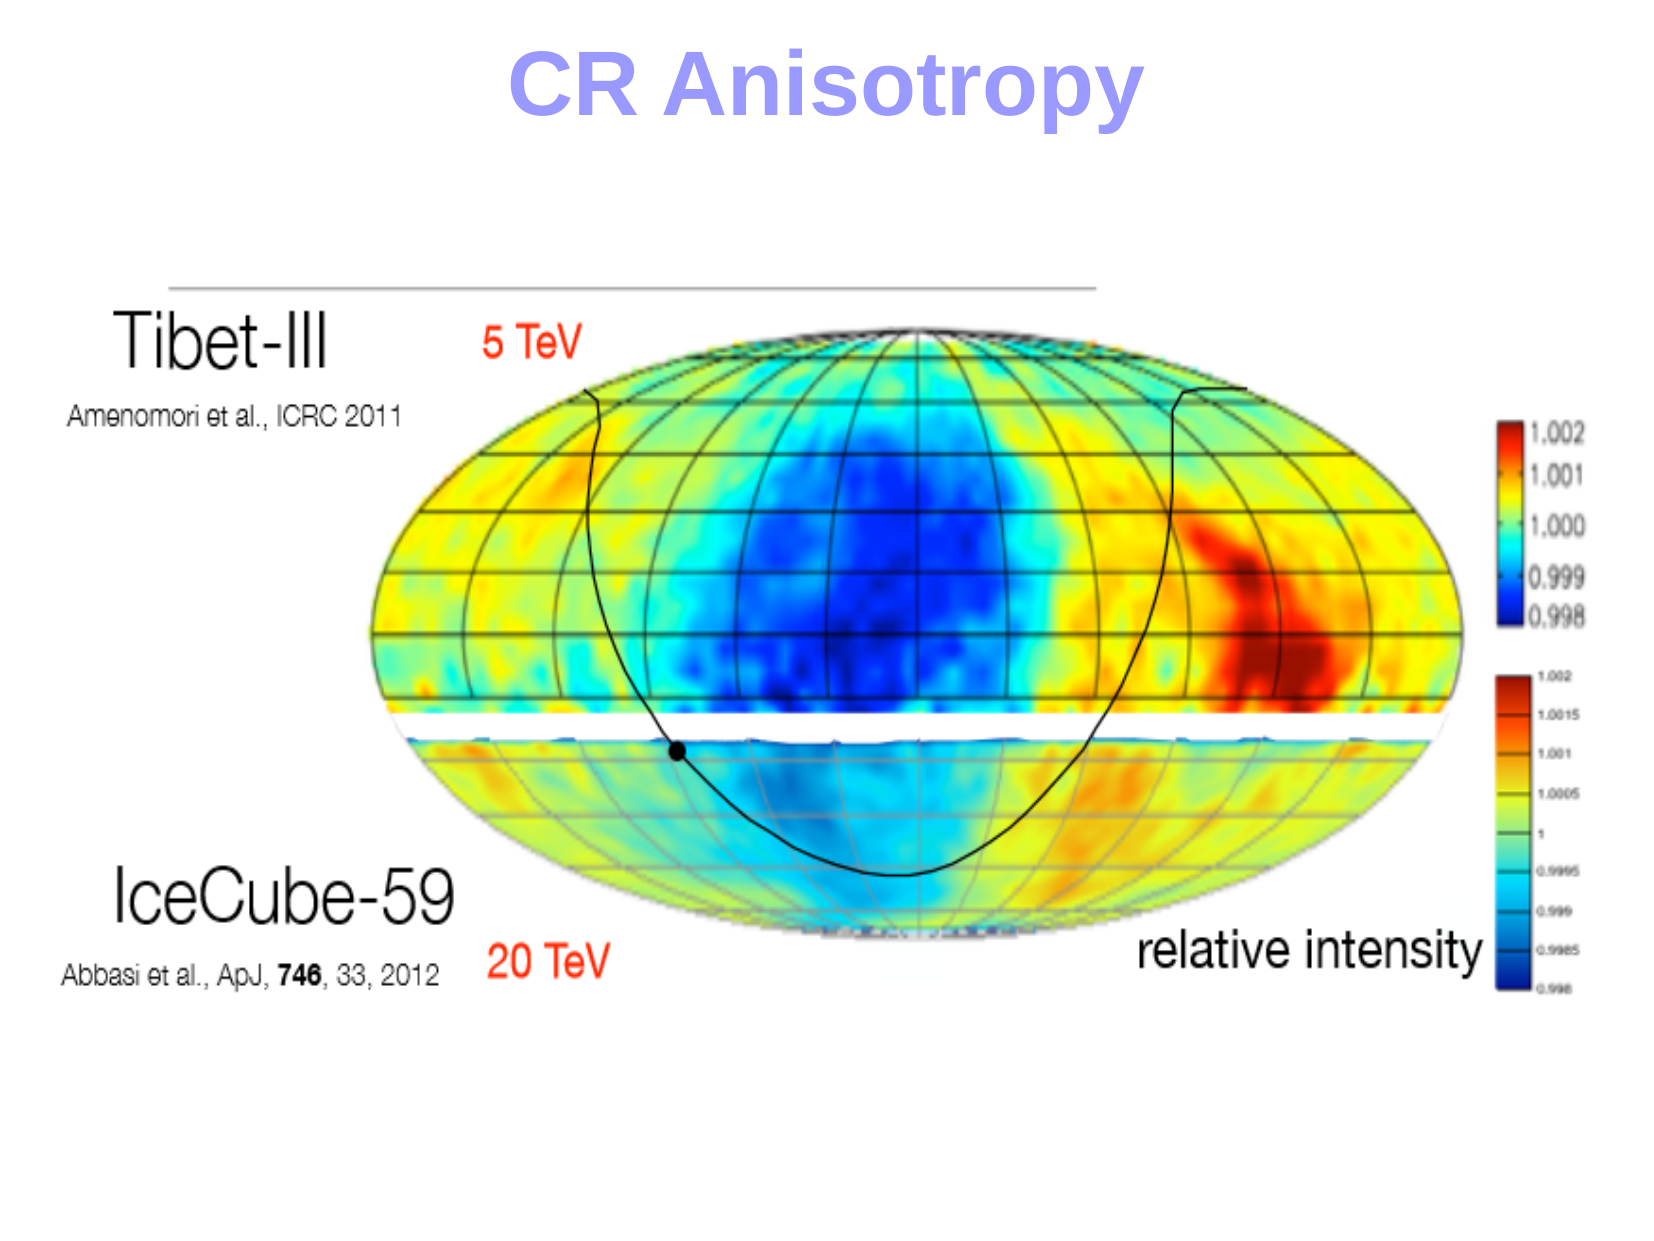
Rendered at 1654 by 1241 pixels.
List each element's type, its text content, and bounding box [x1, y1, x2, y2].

picture [59, 255, 1620, 1036]
title CR Anisotropy [82, 2, 1571, 166]
